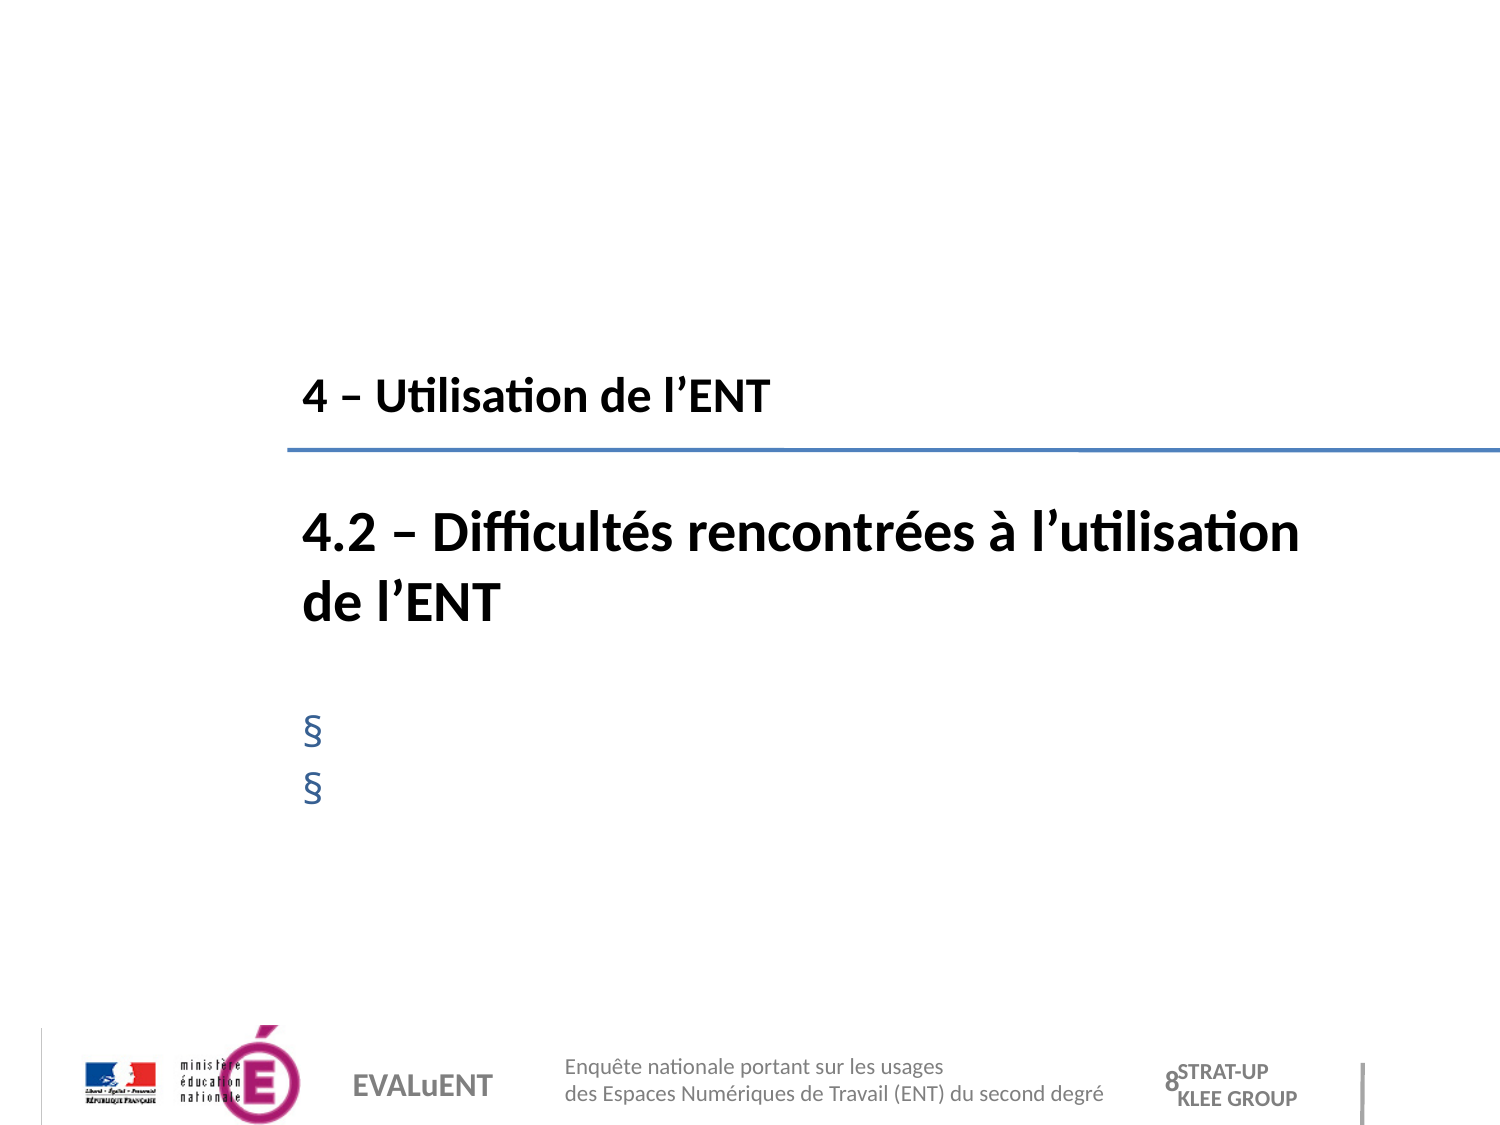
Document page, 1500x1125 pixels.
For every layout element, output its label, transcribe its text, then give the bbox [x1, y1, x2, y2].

text_box [1074, 1050, 1426, 1110]
text_box 4 – Utilisation de l’ENT 4.2 – Difficultés rencontrées à l’utilisation de l’ENT [287, 355, 1438, 826]
